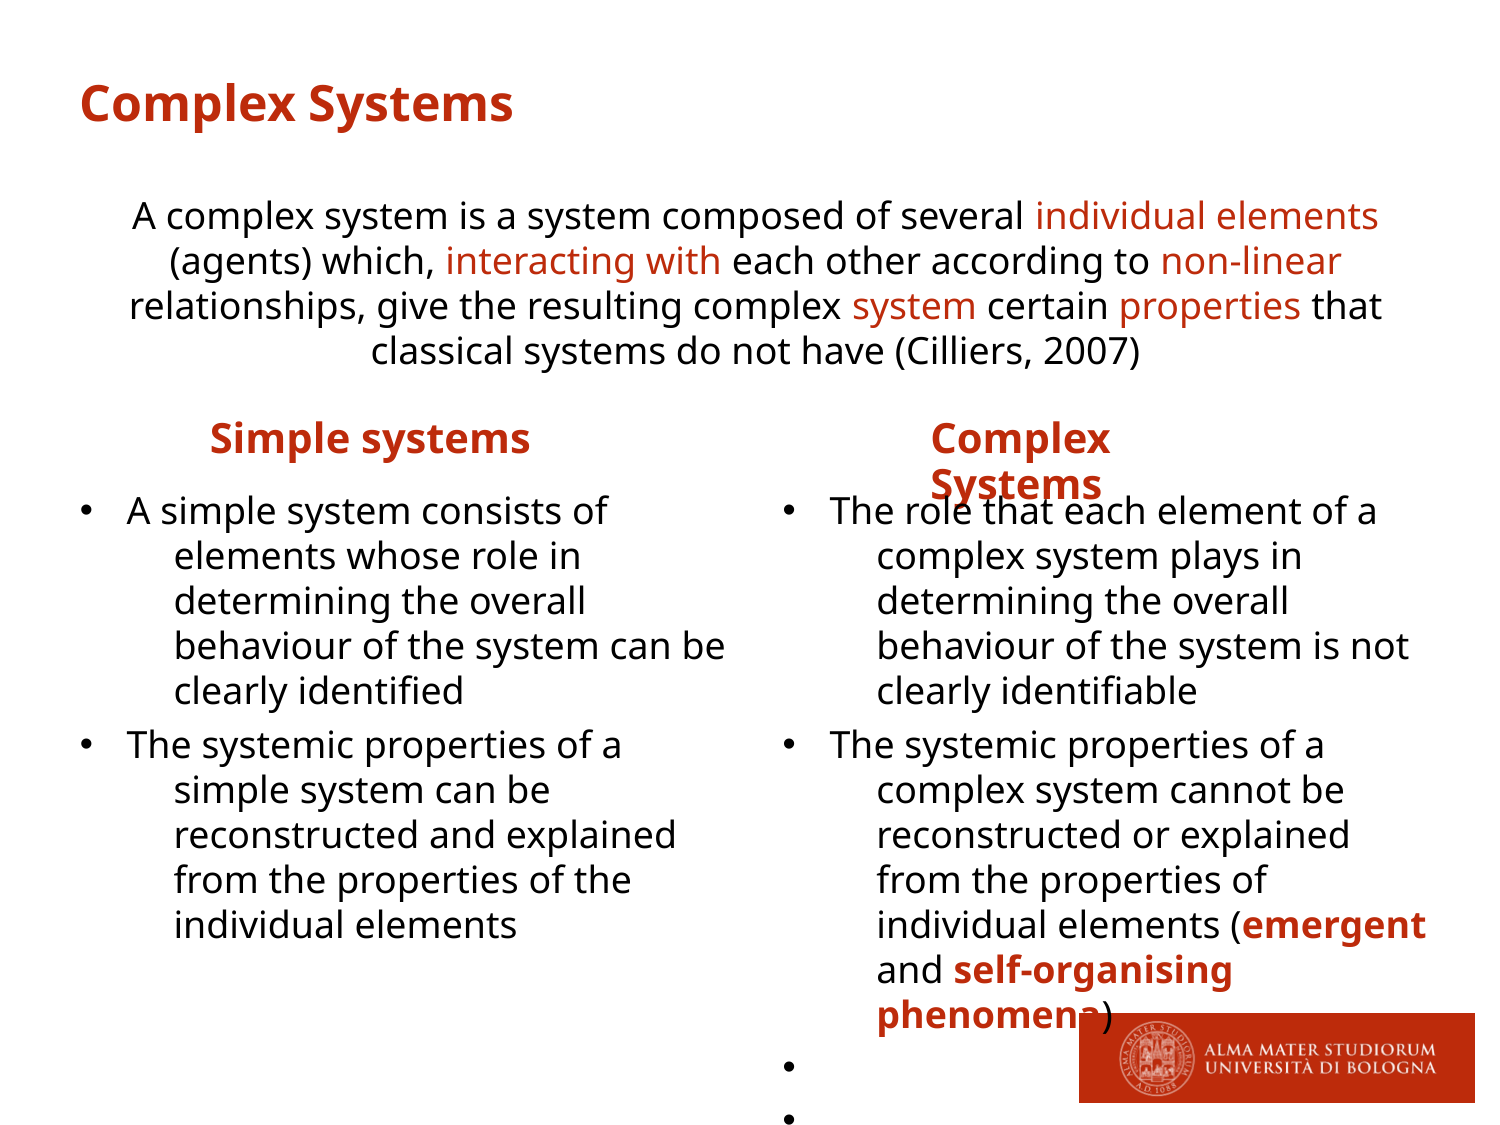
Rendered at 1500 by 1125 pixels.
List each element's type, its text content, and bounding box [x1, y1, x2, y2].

text_box A simple system consists of elements whose role in determining the overall behaviour of the system can be clearly identified The systemic properties of a simple system can be reconstructed and explained from the properties of the individual elements [64, 479, 751, 933]
text_box Complex Systems [915, 408, 1306, 479]
list A complex system is a system composed of several individual elements (agents) which, interacting with each other according to non-linear relationships, give the resulting complex system certain properties that classical systems do not have (Cilliers, 2007) [64, 184, 1447, 398]
list Complex Systems [64, 78, 1447, 184]
text_box The role that each element of a complex system plays in determining the overall behaviour of the system is not clearly identifiable The systemic properties of a complex system cannot be reconstructed or explained from the properties of individual elements (emergent and self-organising phenomena) [767, 479, 1453, 1000]
text_box Simple systems [194, 408, 562, 479]
